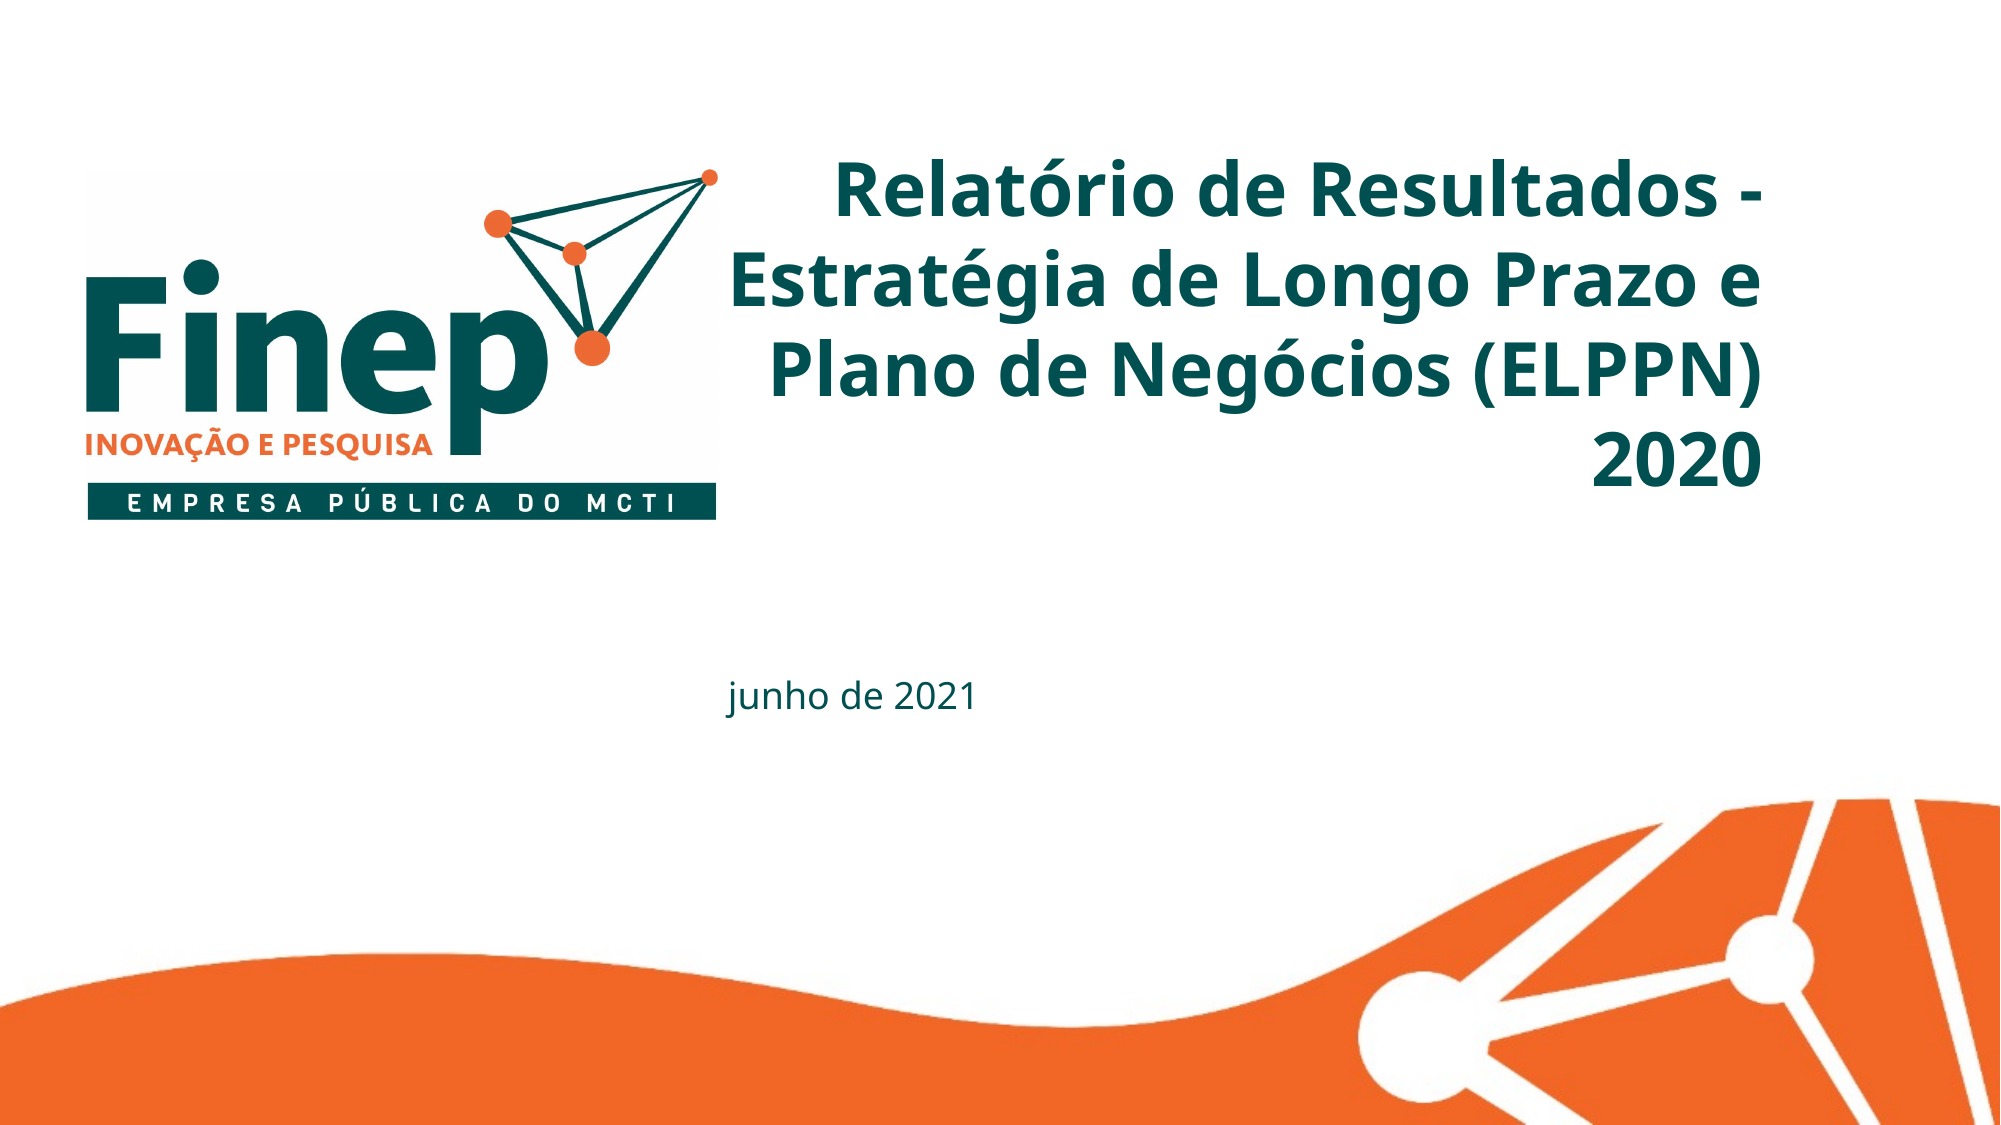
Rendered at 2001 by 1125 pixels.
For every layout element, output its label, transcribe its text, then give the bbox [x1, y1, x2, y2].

text_box junho de 2021 [712, 535, 1854, 854]
title Relatório de Resultados - Estratégia de Longo Prazo e Plano de Negócios (ELPPN) 2020 [712, 134, 1854, 453]
